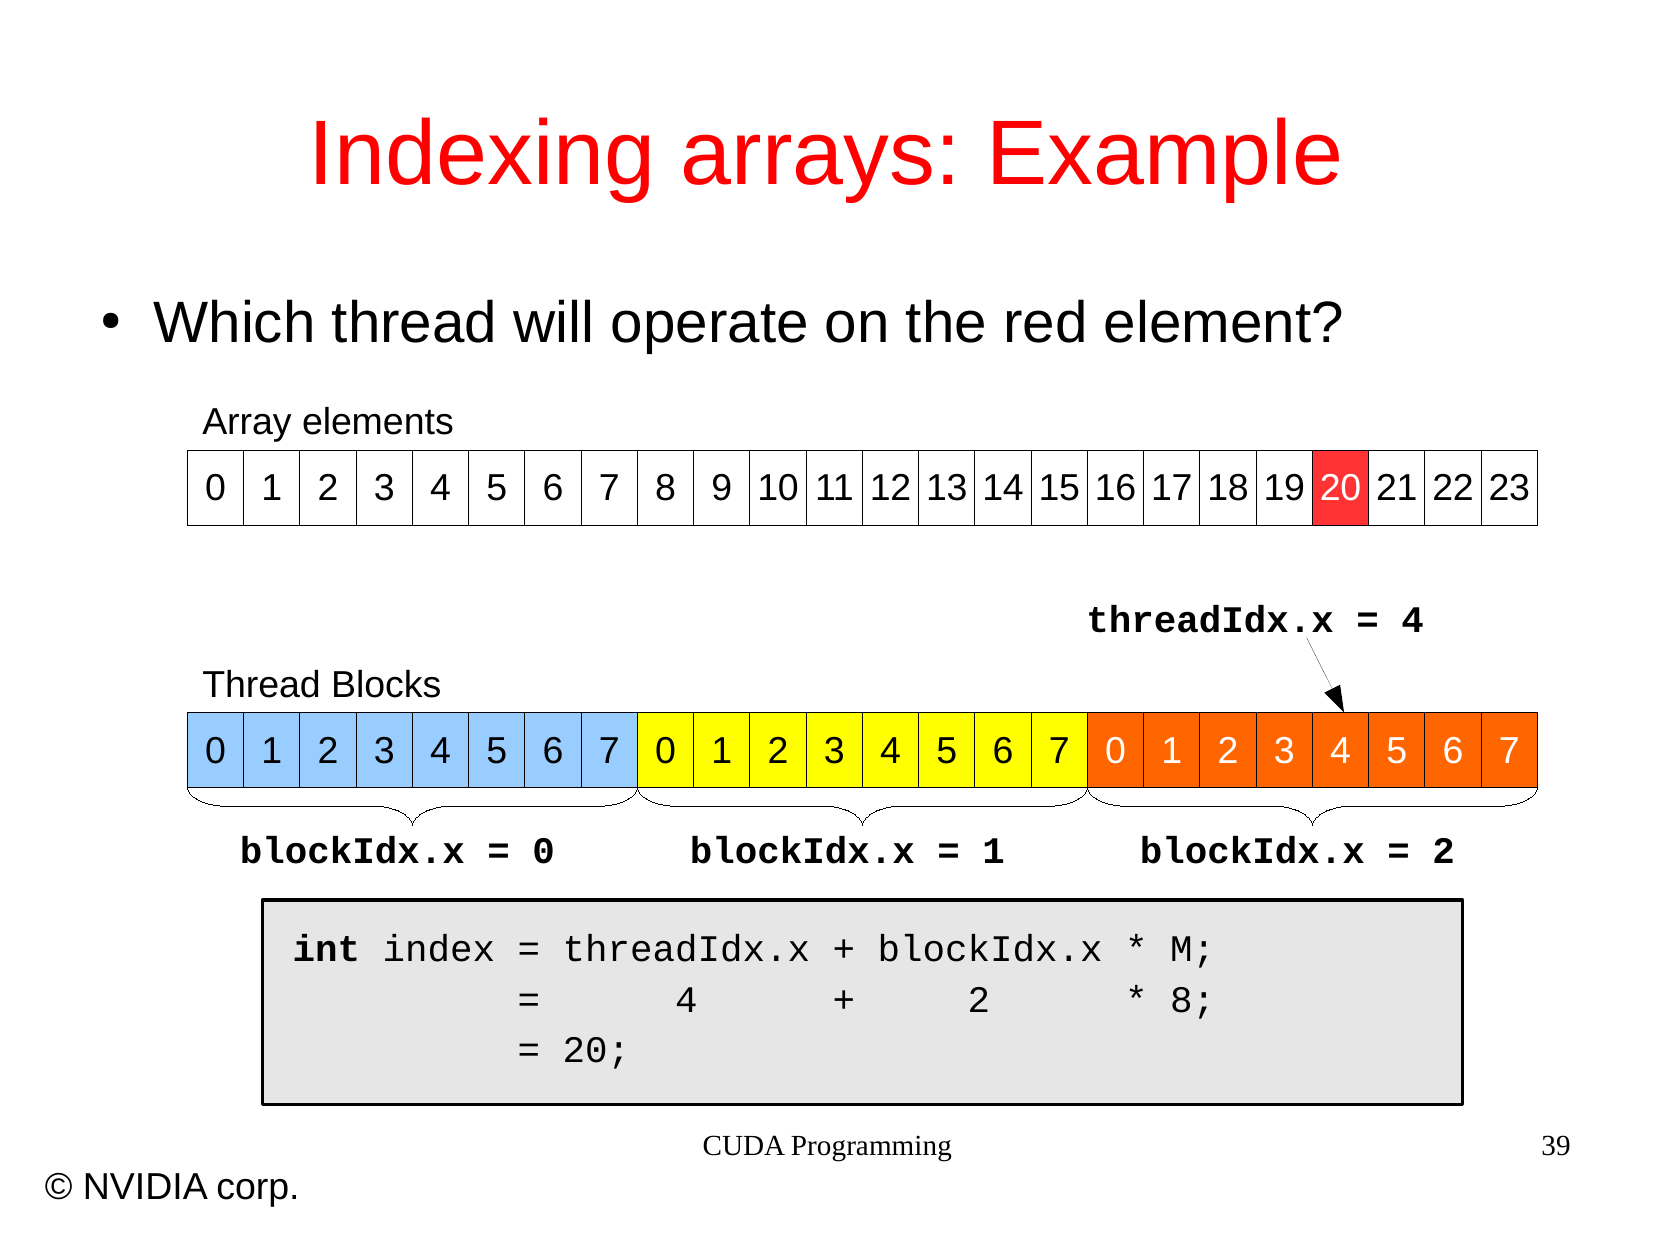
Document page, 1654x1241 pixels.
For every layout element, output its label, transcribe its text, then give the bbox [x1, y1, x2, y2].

text_box 5 [918, 712, 974, 788]
text_box 3 [356, 713, 412, 788]
text_box int index = threadIdx.x + blockIdx.x * M; = 4 + 2 * 8; = 20; [262, 900, 1463, 1105]
text_box 4 [862, 712, 918, 788]
text_box 5 [1368, 712, 1424, 788]
text_box 13 [918, 450, 974, 526]
text_box 10 [749, 450, 806, 526]
text_box 11 [806, 450, 862, 526]
text_box 0 [637, 712, 694, 788]
text_box 2 [299, 451, 356, 526]
text_box 15 [1031, 450, 1087, 526]
text_box 4 [412, 712, 468, 788]
text_box 20 [1312, 450, 1368, 526]
text_box 4 [412, 451, 468, 526]
text_box blockIdx.x = 1 [675, 825, 1020, 883]
text_box 1 [244, 713, 299, 788]
text_box 6 [524, 712, 581, 788]
title Indexing arrays: Example [82, 49, 1571, 257]
text_box 16 [1087, 450, 1144, 526]
text_box 6 [974, 712, 1031, 788]
text_box © NVIDIA corp. [30, 1158, 331, 1216]
text_box 0 [187, 451, 244, 526]
text_box 1 [244, 451, 299, 526]
text_box 3 [356, 451, 412, 526]
list Which thread will operate on the red element? [82, 290, 1571, 1109]
text_box 2 [299, 713, 356, 788]
text_box 1 [694, 712, 749, 788]
text_box 7 [581, 712, 637, 788]
text_box 4 [1312, 712, 1368, 788]
text_box 3 [1256, 712, 1312, 788]
text_box 12 [862, 450, 918, 526]
text_box 7 [1481, 712, 1538, 788]
text_box 21 [1368, 450, 1424, 526]
text_box 6 [524, 450, 581, 526]
text_box threadIdx.x = 4 [1071, 594, 1439, 652]
text_box 9 [694, 450, 749, 526]
text_box 7 [1031, 712, 1087, 788]
text_box 17 [1144, 450, 1199, 526]
text_box 18 [1199, 450, 1256, 526]
text_box Array elements [187, 393, 469, 451]
text_box 19 [1256, 450, 1312, 526]
text_box blockIdx.x = 0 [225, 825, 570, 883]
text_box Thread Blocks [187, 655, 457, 713]
text_box 0 [1087, 712, 1144, 788]
text_box blockIdx.x = 2 [1125, 825, 1470, 883]
text_box 5 [468, 712, 524, 788]
text_box 2 [749, 712, 806, 788]
text_box 2 [1199, 712, 1256, 788]
text_box 22 [1424, 450, 1481, 526]
text_box 5 [468, 450, 524, 526]
text_box 1 [1144, 712, 1199, 788]
text_box 0 [187, 713, 244, 788]
text_box 3 [806, 712, 862, 788]
text_box 7 [581, 450, 637, 526]
text_box 6 [1424, 712, 1481, 788]
text_box 14 [974, 450, 1031, 526]
text_box 8 [637, 450, 694, 526]
text_box 23 [1481, 450, 1538, 526]
